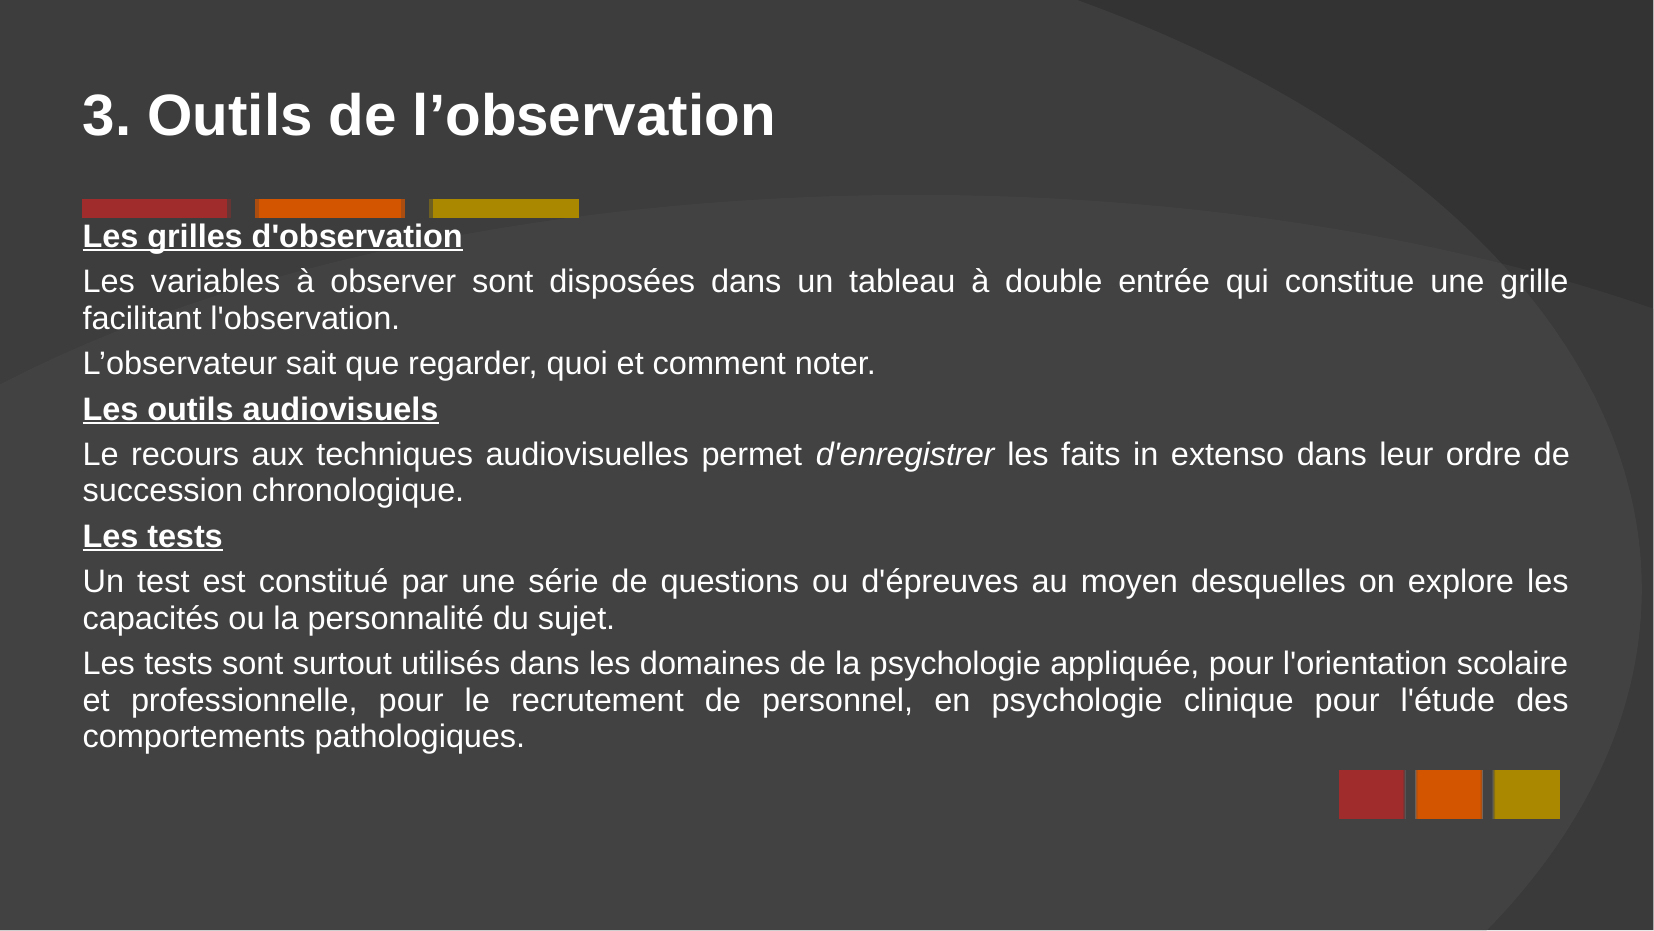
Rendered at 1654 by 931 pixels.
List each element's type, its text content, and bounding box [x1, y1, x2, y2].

picture [1339, 770, 1560, 819]
title 3. Outils de l’observation [82, 37, 1571, 193]
list Les grilles d'observation Les variables à observer sont disposées dans un tableau à double entrée qui constitue une grille facilitant l'observation. L’observateur sait que regarder, quoi et comment noter. Les outils audiovisuels Le recours aux techniques audiovisuelles permet d'enregistrer les faits in extenso dans leur ordre de succession chronologique. Les tests Un test est constitué par une série de questions ou d'épreuves au moyen desquelles on explore les capacités ou la personnalité du sujet. Les tests sont surtout utilisés dans les domaines de la psychologie appliquée, pour l'orientation scolaire et professionnelle, pour le recrutement de personnel, en psychologie clinique pour l'étude des comportements pathologiques. [82, 217, 1571, 758]
picture [82, 199, 579, 217]
